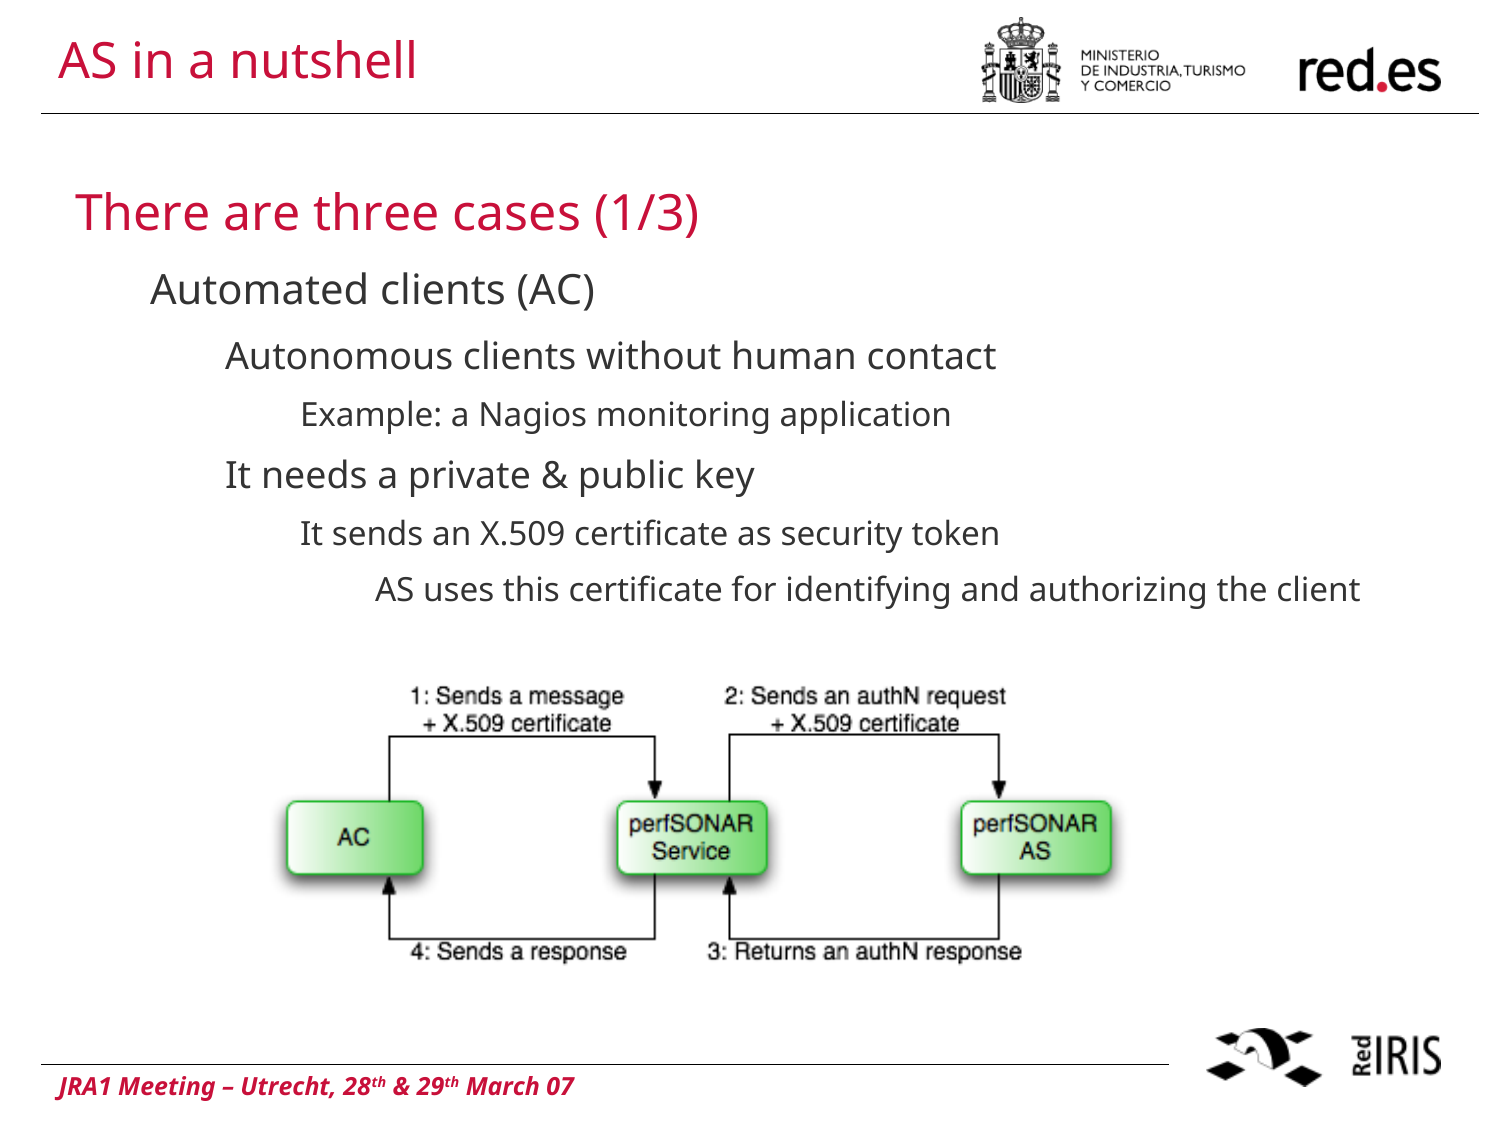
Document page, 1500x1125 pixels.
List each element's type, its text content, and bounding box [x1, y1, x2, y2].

picture [265, 679, 1132, 968]
picture [981, 17, 1441, 103]
title AS in a nutshell [59, 29, 957, 89]
picture [1206, 1028, 1441, 1087]
list There are three cases (1/3) Automated clients (AC) Autonomous clients without human contact Example: a Nagios monitoring application It needs a private & public key It sends an X.509 certificate as security token AS uses this certificate for identifying and authorizing the client [75, 177, 1425, 1009]
